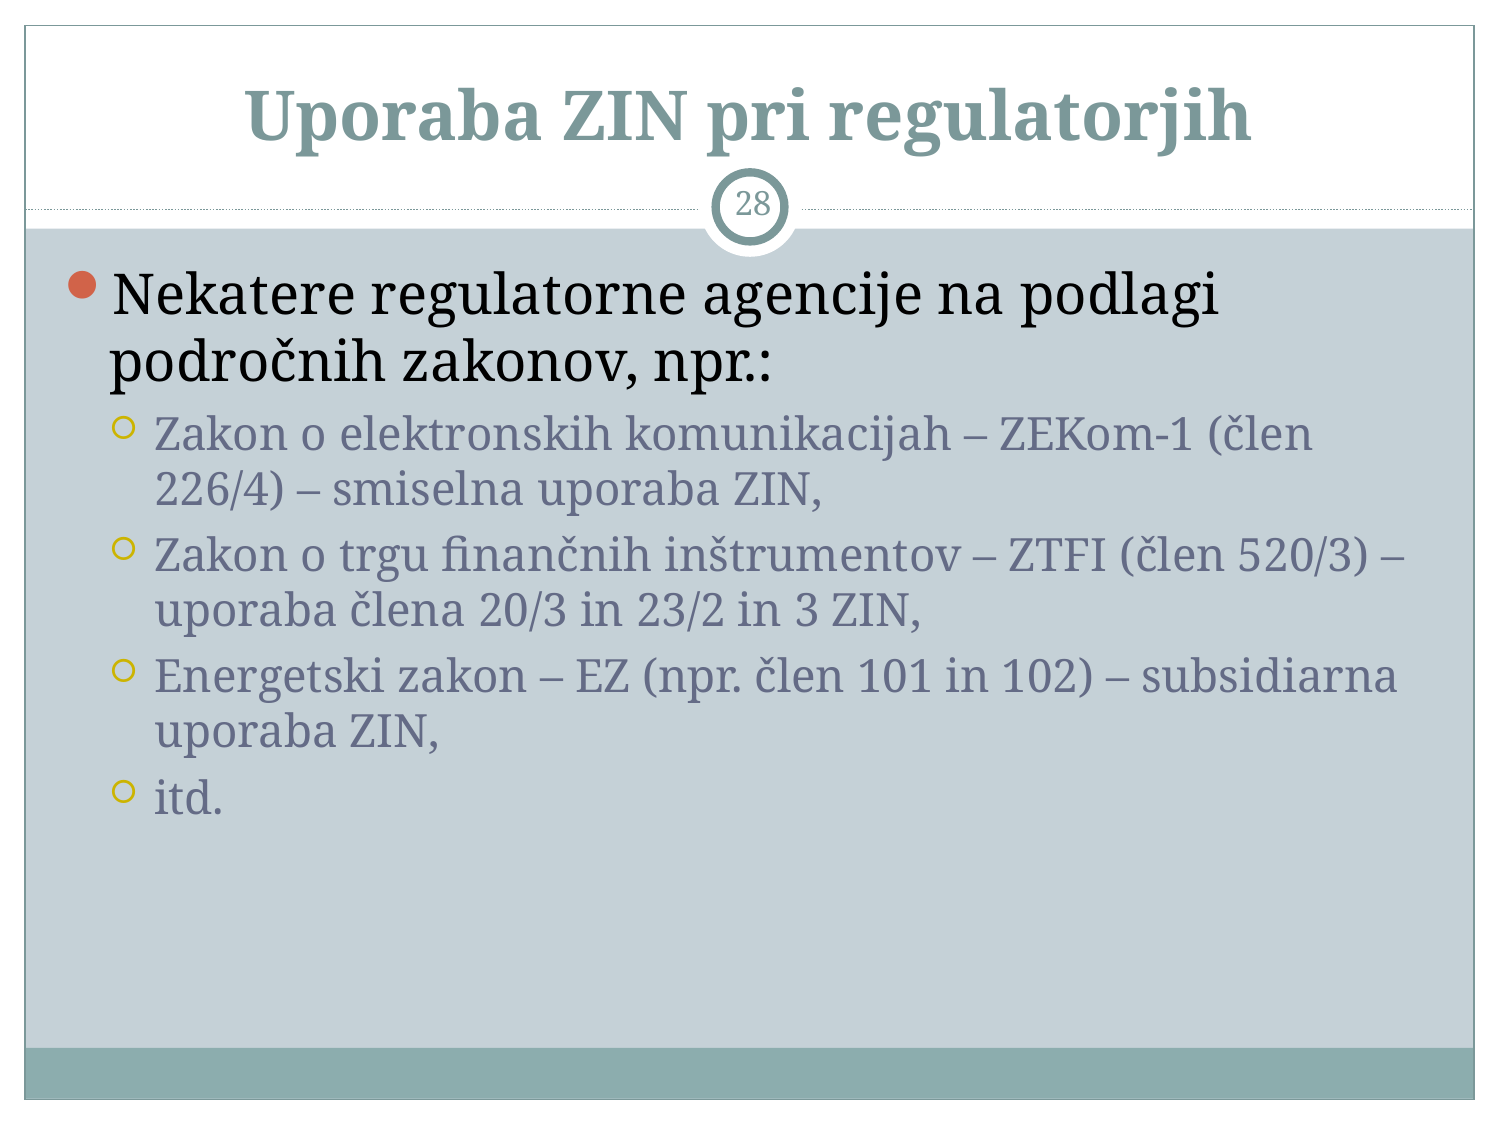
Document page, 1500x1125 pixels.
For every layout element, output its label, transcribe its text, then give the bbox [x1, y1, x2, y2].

text_box <number> [715, 168, 791, 241]
title Uporaba ZIN pri regulatorjih [49, 37, 1450, 162]
list Nekatere regulatorne agencije na podlagi področnih zakonov, npr.: Zakon o elektronskih komunikacijah – ZEKom-1 (člen 226/4) – smiselna uporaba ZIN, Zakon o trgu finančnih inštrumentov – ZTFI (člen 520/3) – uporaba člena 20/3 in 23/2 in 3 ZIN, Energetski zakon – EZ (npr. člen 101 in 102) – subsidiarna uporaba ZIN, itd. [49, 250, 1445, 1001]
